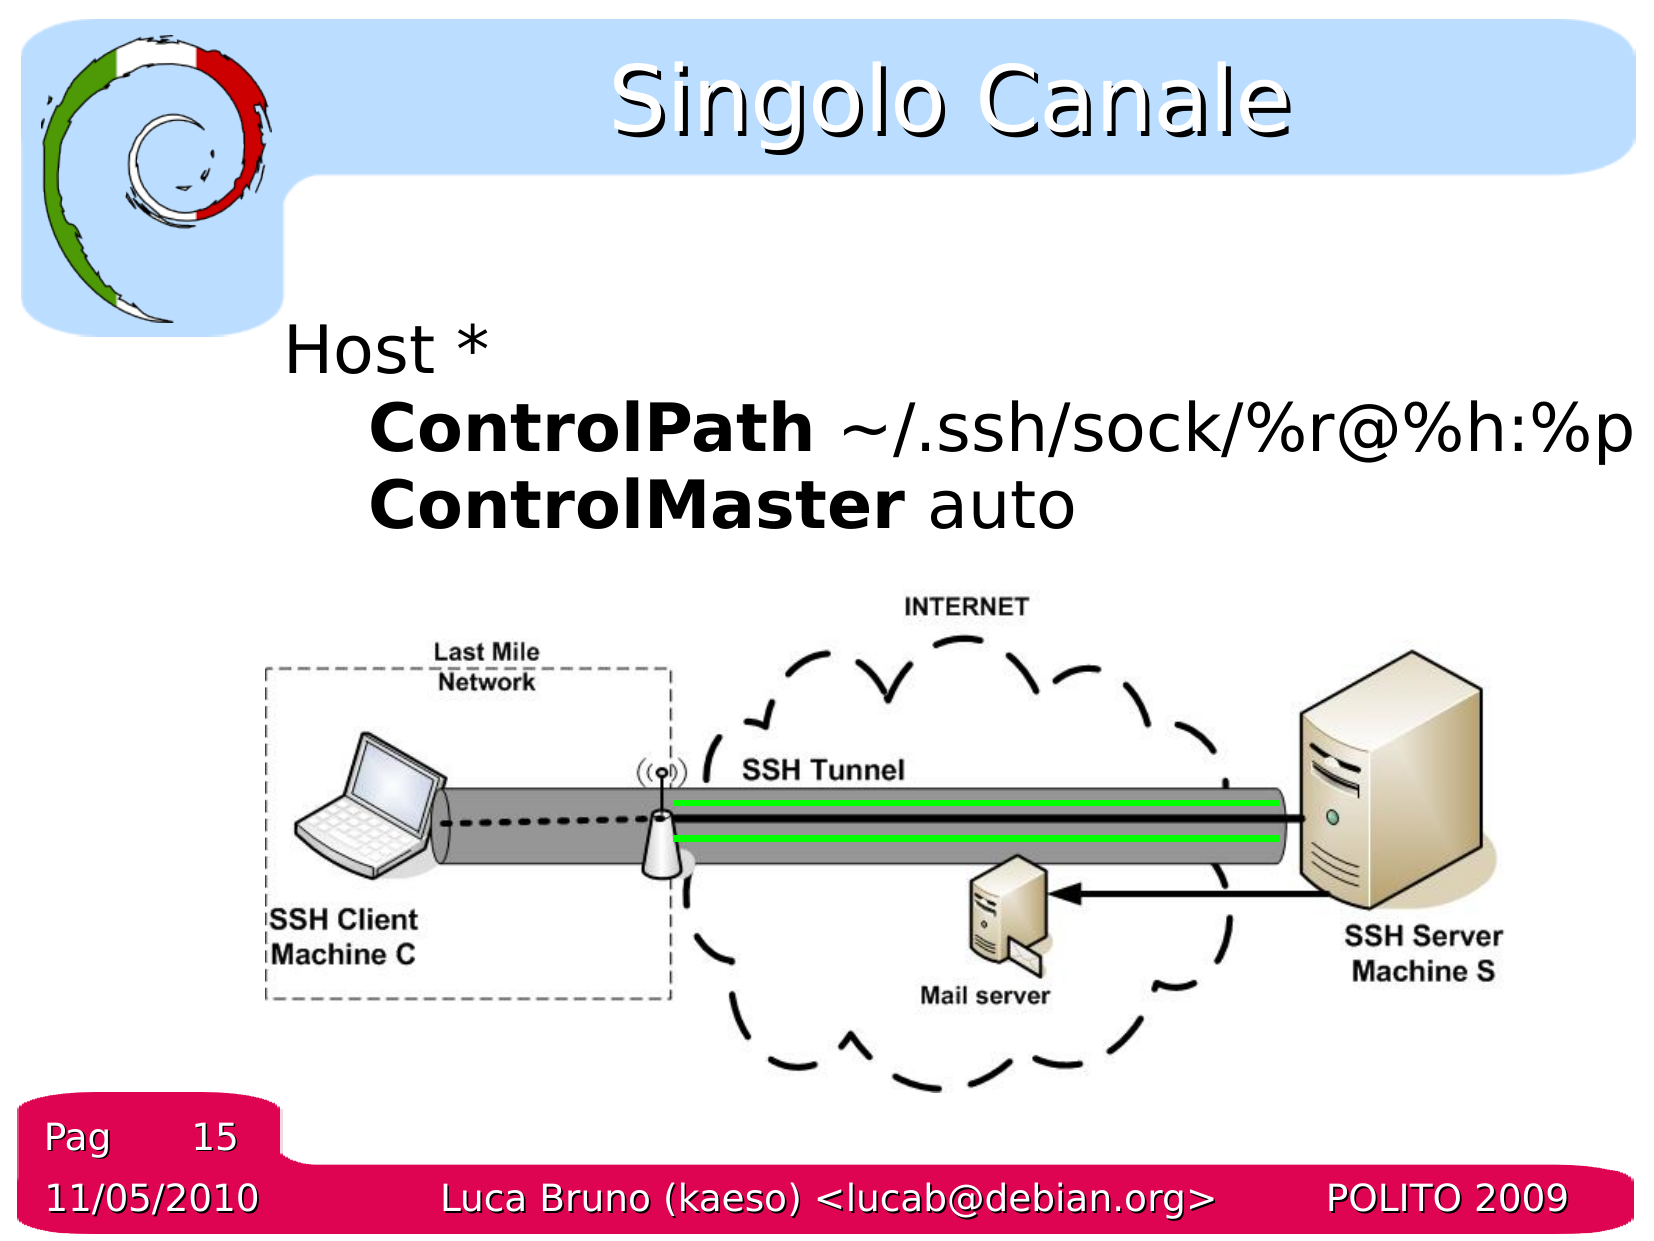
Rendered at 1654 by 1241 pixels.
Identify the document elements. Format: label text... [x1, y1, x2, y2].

text_box Pag <numero> [29, 1108, 415, 1182]
title Singolo Canale [265, 3, 1636, 196]
subtitle Host * ControlPath ~/.ssh/sock/%r@%h:%p ControlMaster auto [283, 206, 1642, 650]
picture [17, 589, 1634, 1234]
picture [21, 19, 1636, 337]
text_box Luca Bruno (kaeso) <lucab@debian.org> POLITO 2009 [425, 1169, 1585, 1241]
text_box 11/05/2010 [29, 1182, 284, 1241]
